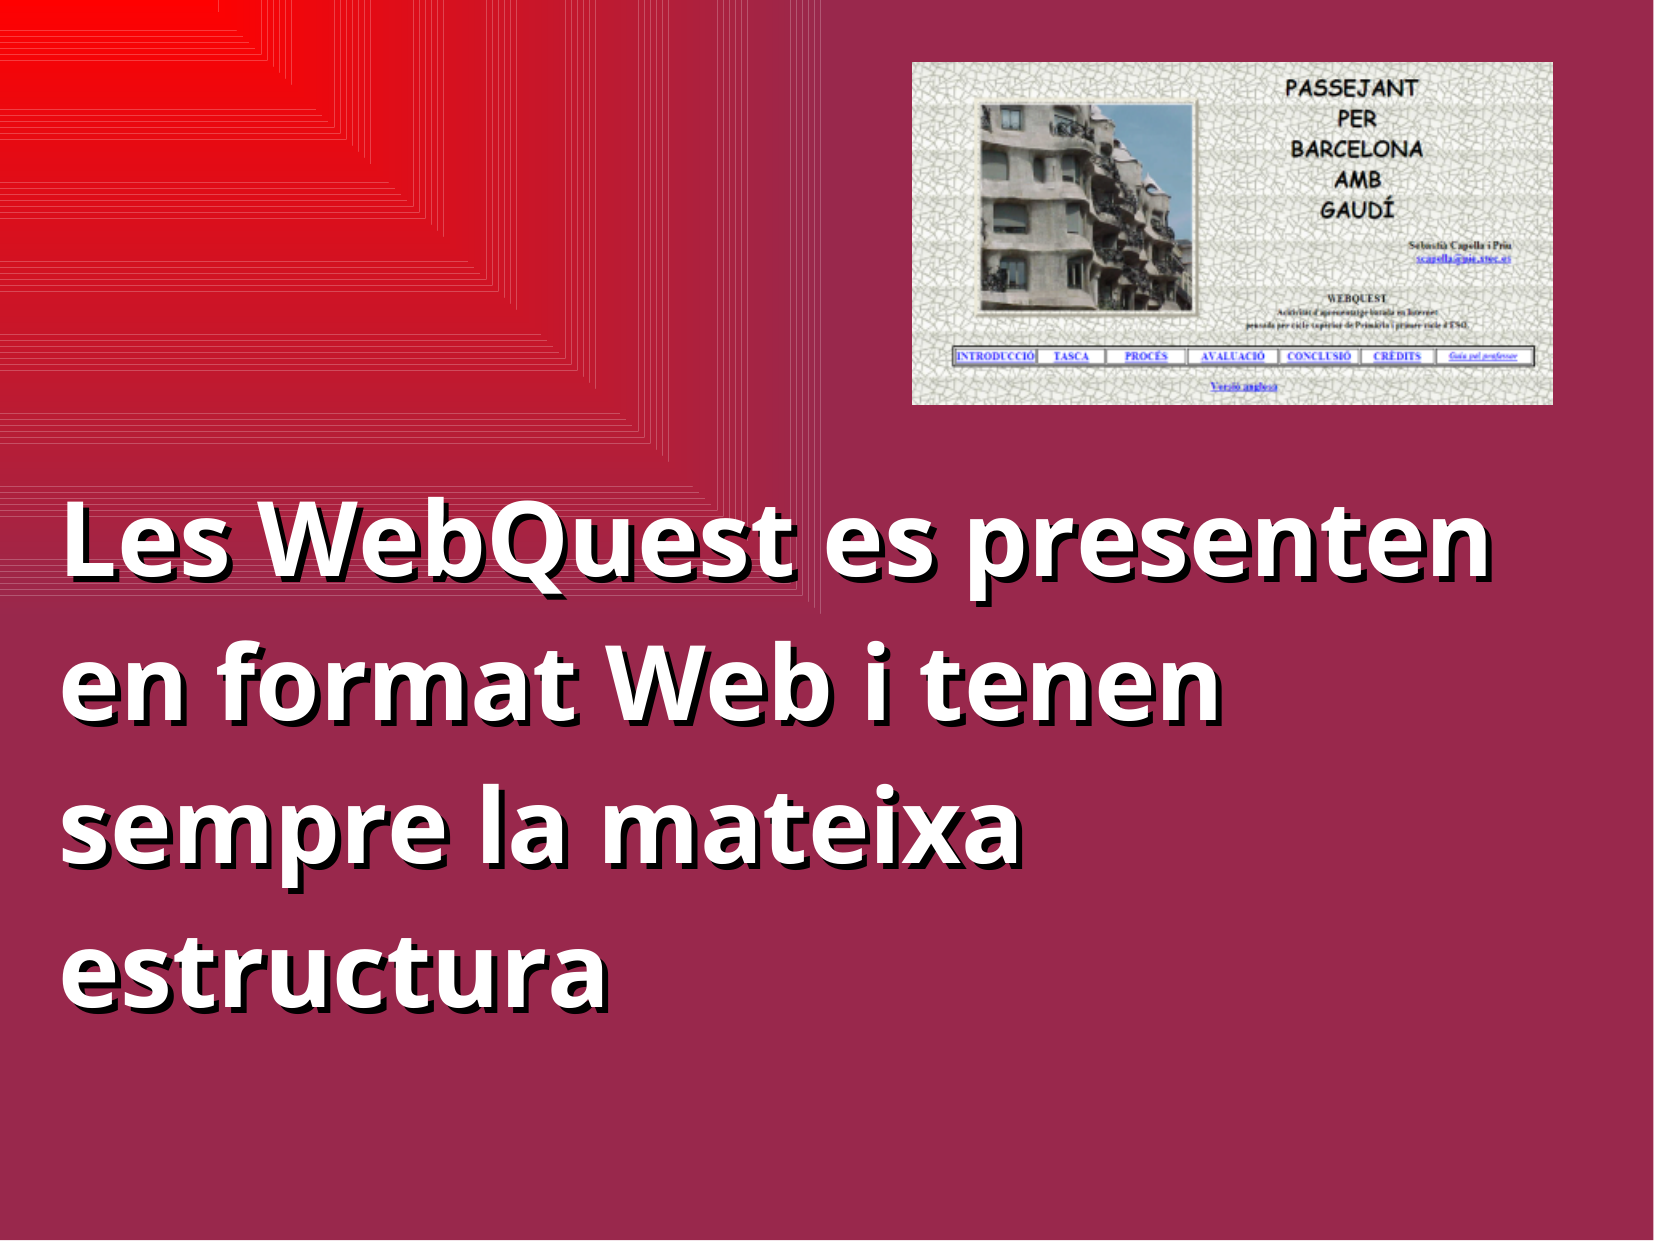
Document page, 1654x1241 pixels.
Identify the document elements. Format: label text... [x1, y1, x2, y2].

picture [912, 62, 1553, 405]
text_box Les WebQuest es presenten en format Web i tenen sempre la mateixa estructura [59, 463, 1595, 1038]
